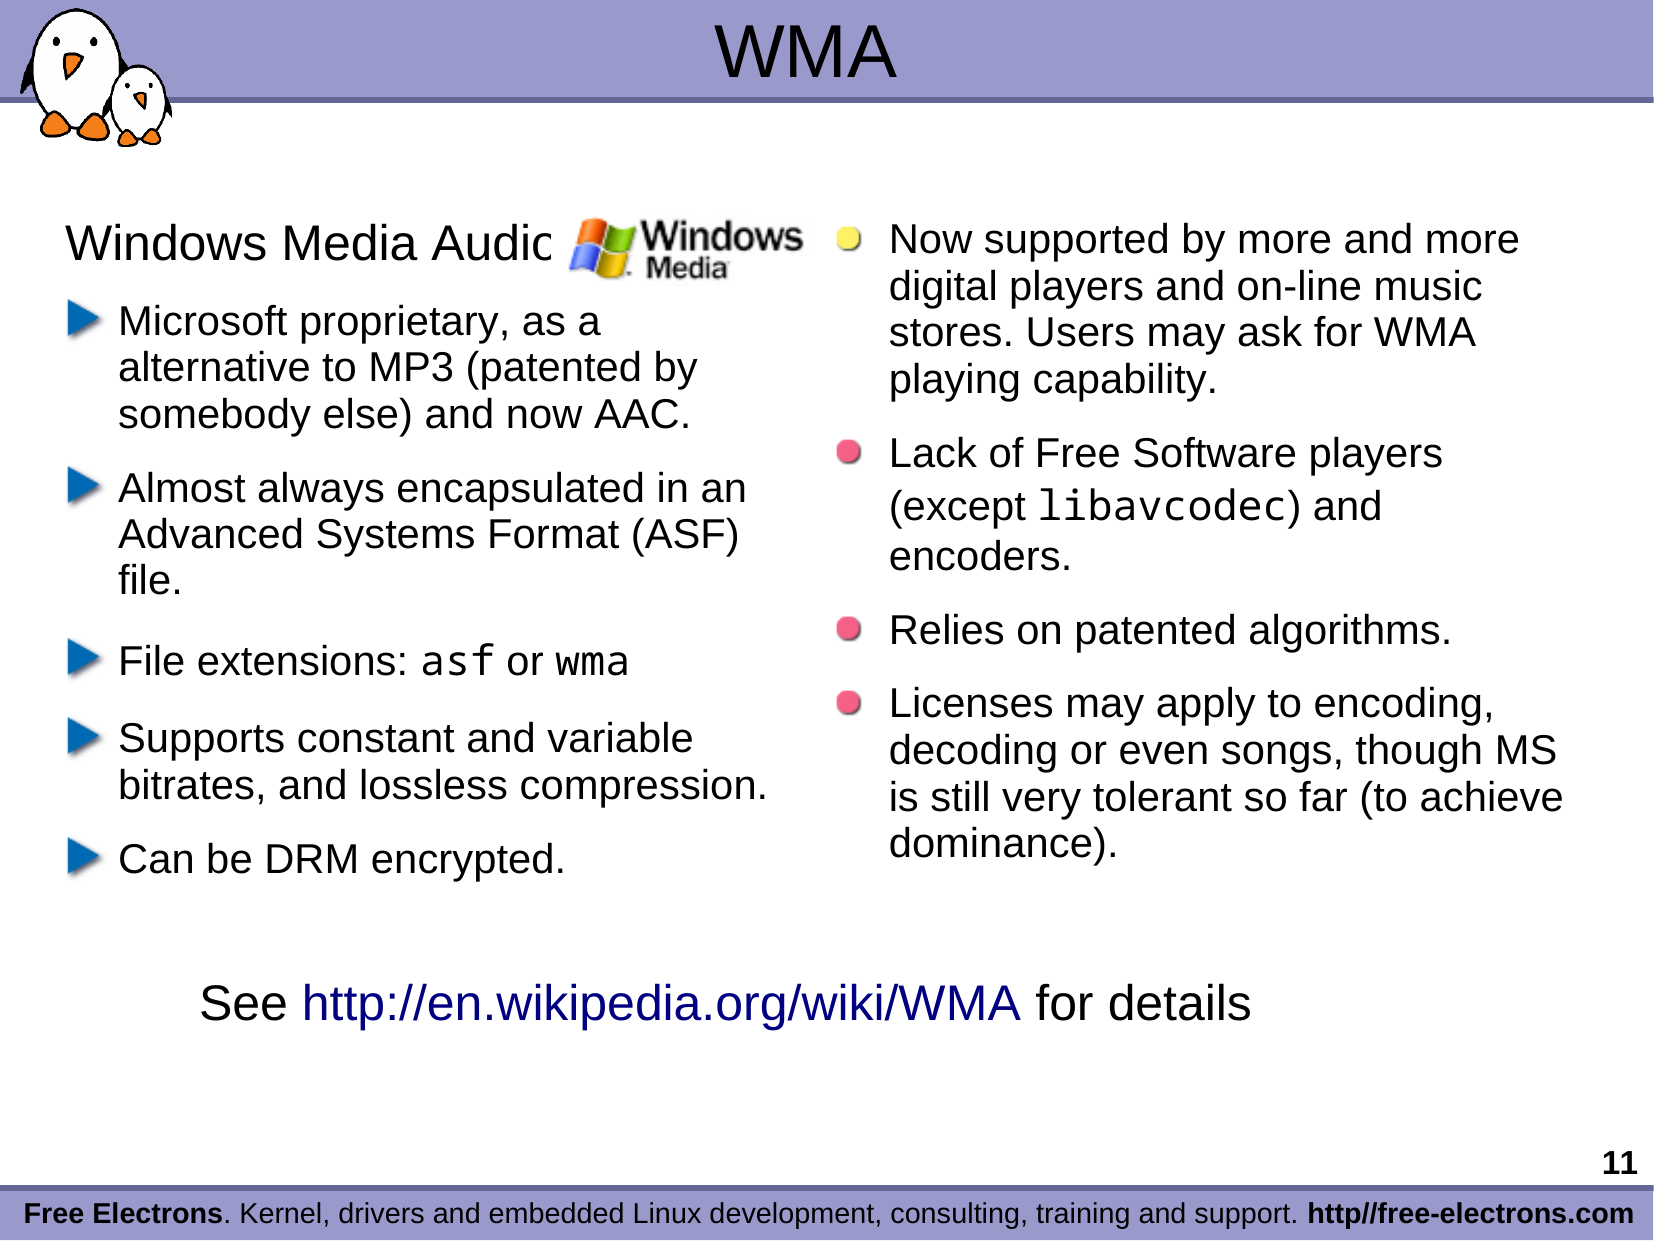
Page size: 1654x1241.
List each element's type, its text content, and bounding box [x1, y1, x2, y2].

list Now supported by more and more digital players and on-line music stores. Users may ask for WMA playing capability. Lack of Free Software players (except libavcodec) and encoders. Relies on patented algorithms. Licenses may apply to encoding, decoding or even songs, though MS is still very tolerant so far (to achieve dominance). [817, 216, 1567, 985]
picture [20, 8, 172, 147]
title WMA [60, 0, 1551, 103]
list See http://en.wikipedia.org/wiki/WMA for details [181, 975, 1483, 1059]
picture [551, 211, 816, 291]
list Windows Media Audio Microsoft proprietary, as a alternative to MP3 (patented by somebody else) and now AAC. Almost always encapsulated in an Advanced Systems Format (ASF) file. File extensions: asf or wma Supports constant and variable bitrates, and lossless compression. Can be DRM encrypted. [47, 214, 776, 1039]
